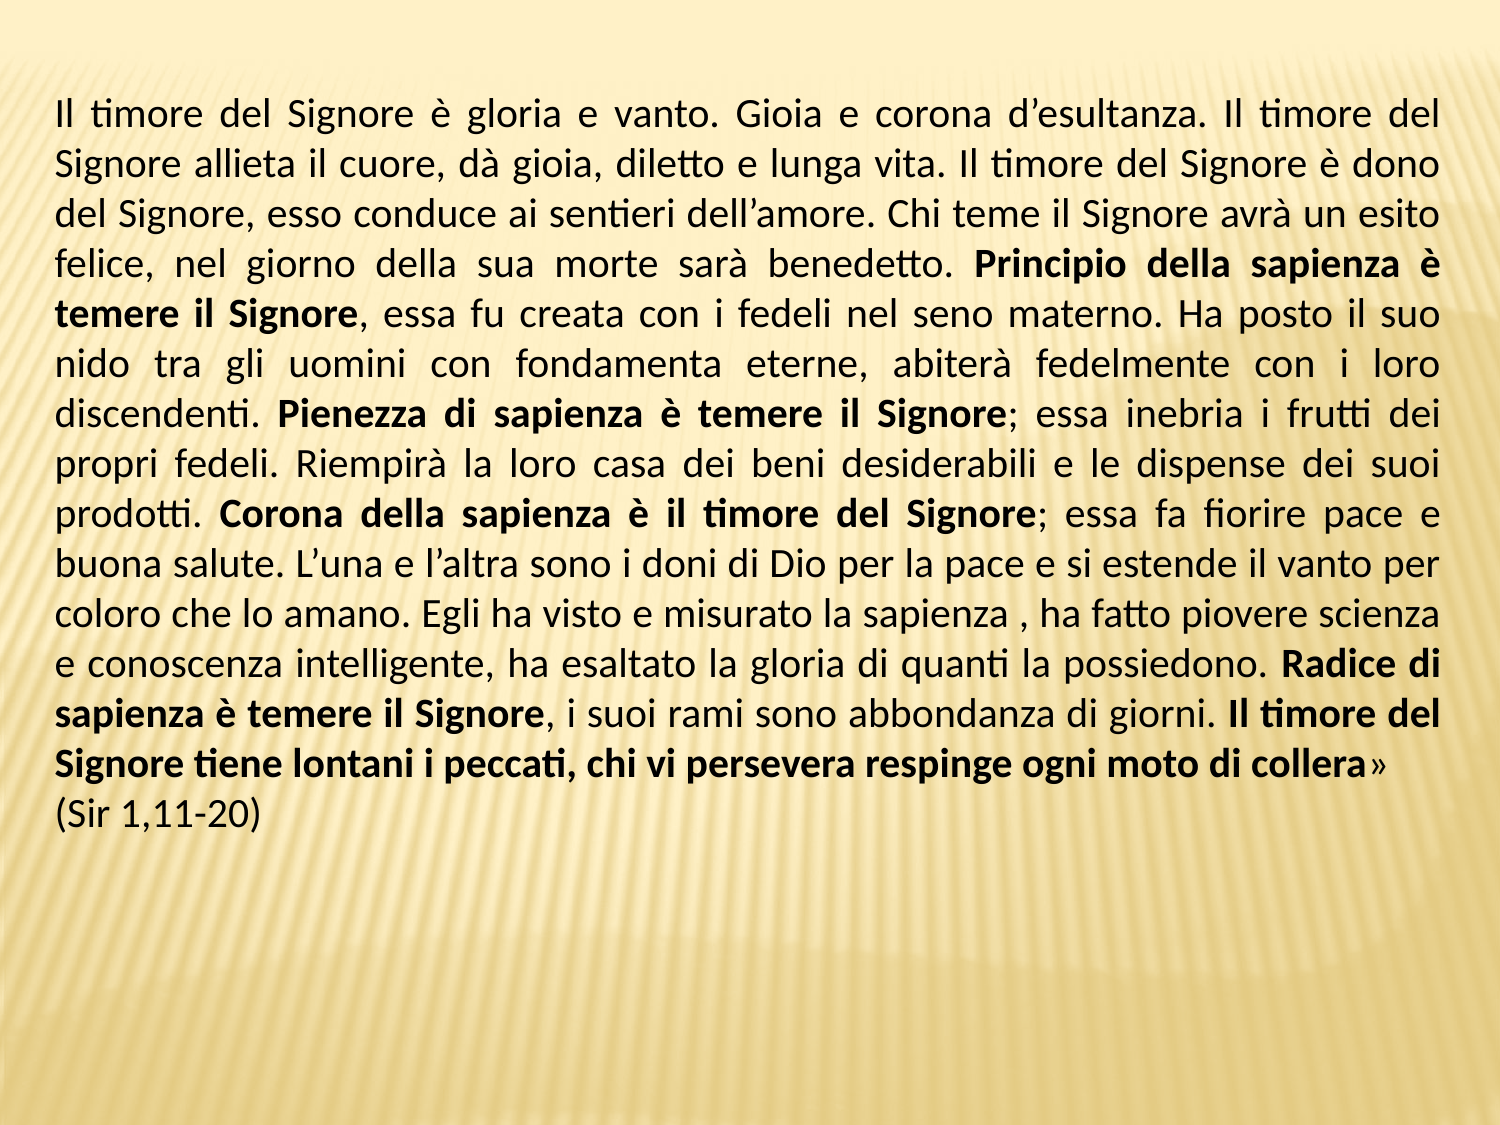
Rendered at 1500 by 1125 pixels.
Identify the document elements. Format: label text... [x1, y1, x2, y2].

text_box Il timore del Signore è gloria e vanto. Gioia e corona d’esultanza. Il timore del Signore allieta il cuore, dà gioia, diletto e lunga vita. Il timore del Signore è dono del Signore, esso conduce ai sentieri dell’amore. Chi teme il Signore avrà un esito felice, nel giorno della sua morte sarà benedetto. Principio della sapienza è temere il Signore, essa fu creata con i fedeli nel seno materno. Ha posto il suo nido tra gli uomini con fondamenta eterne, abiterà fedelmente con i loro discendenti. Pienezza di sapienza è temere il Signore; essa inebria i frutti dei propri fedeli. Riempirà la loro casa dei beni desiderabili e le dispense dei suoi prodotti. Corona della sapienza è il timore del Signore; essa fa fiorire pace e buona salute. L’una e l’altra sono i doni di Dio per la pace e si estende il vanto per coloro che lo amano. Egli ha visto e misurato la sapienza , ha fatto piovere scienza e conoscenza intelligente, ha esaltato la gloria di quanti la possiedono. Radice di sapienza è temere il Signore, i suoi rami sono abbondanza di giorni. Il timore del Signore tiene lontani i peccati, chi vi persevera respinge ogni moto di collera» (Sir 1,11-20) [39, 78, 1469, 851]
